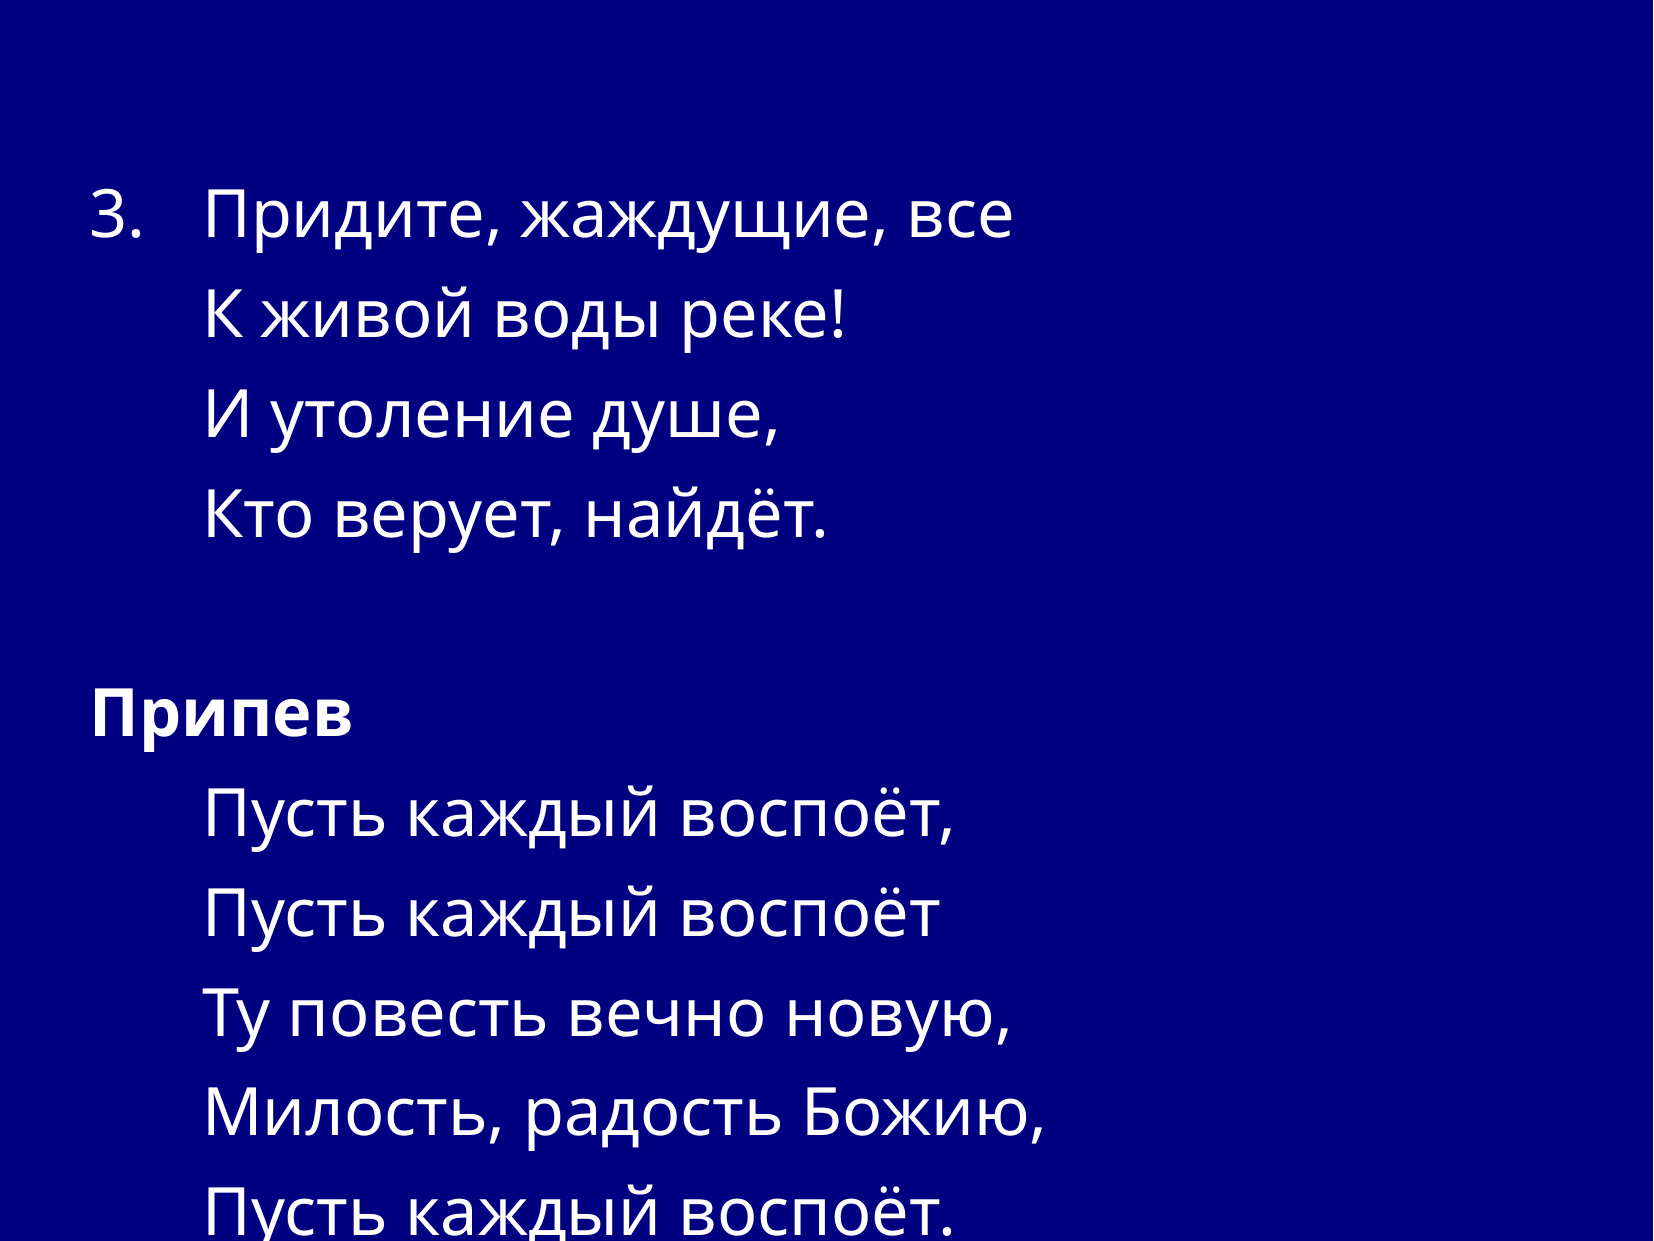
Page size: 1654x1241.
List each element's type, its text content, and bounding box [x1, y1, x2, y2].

text_box 3. Придите, жаждущие, все К живой воды реке! И утоление душе, Кто верует, найдёт. Припев Пусть каждый воспоёт, Пусть каждый воспоёт Ту повесть вечно новую, Милость, радость Божию, Пусть каждый воспоёт. [75, 150, 1576, 1163]
